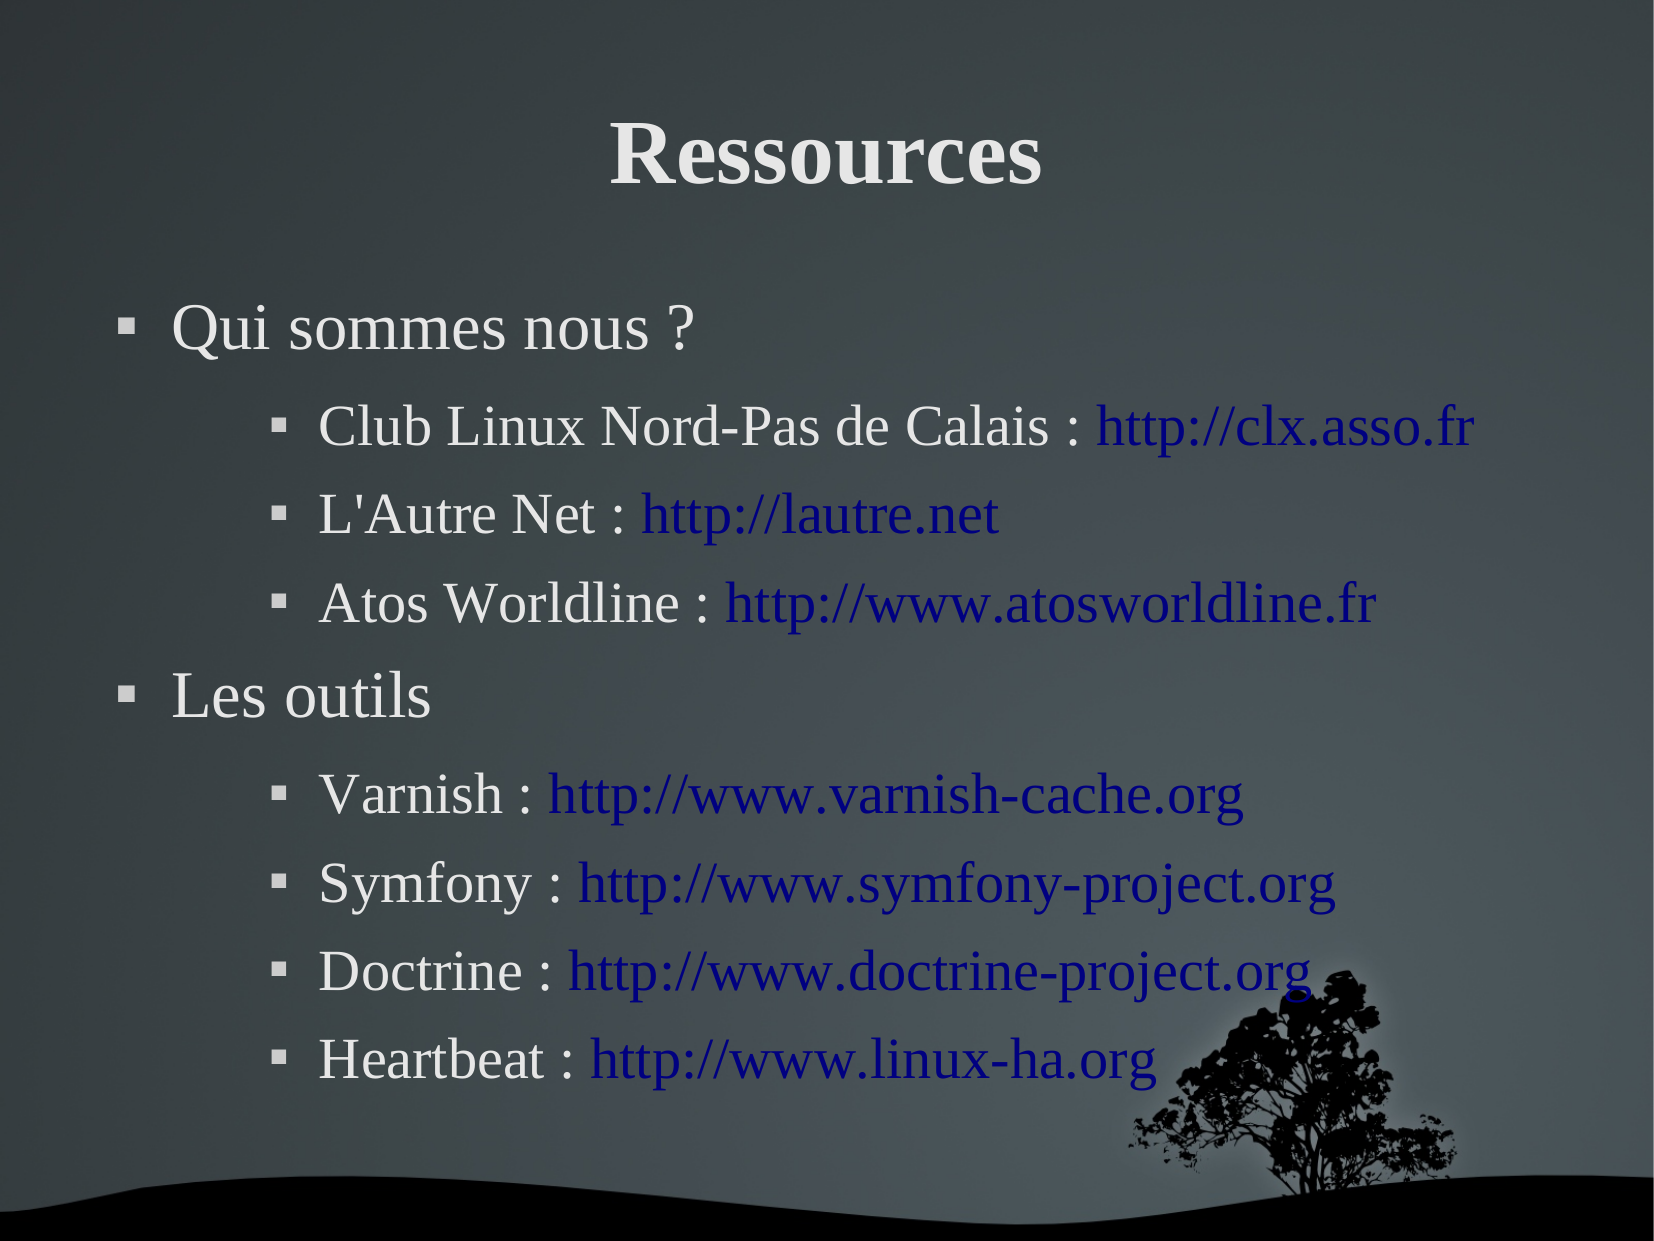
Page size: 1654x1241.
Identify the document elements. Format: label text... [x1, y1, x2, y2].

title Ressources [82, 49, 1571, 257]
picture [0, 0, 1654, 1241]
list Qui sommes nous ? Club Linux Nord-Pas de Calais : http://clx.asso.fr L'Autre Net : http://lautre.net Atos Worldline : http://www.atosworldline.fr Les outils Varnish : http://www.varnish-cache.org Symfony : http://www.symfony-project.org Doctrine : http://www.doctrine-project.org Heartbeat : http://www.linux-ha.org [82, 290, 1571, 1147]
